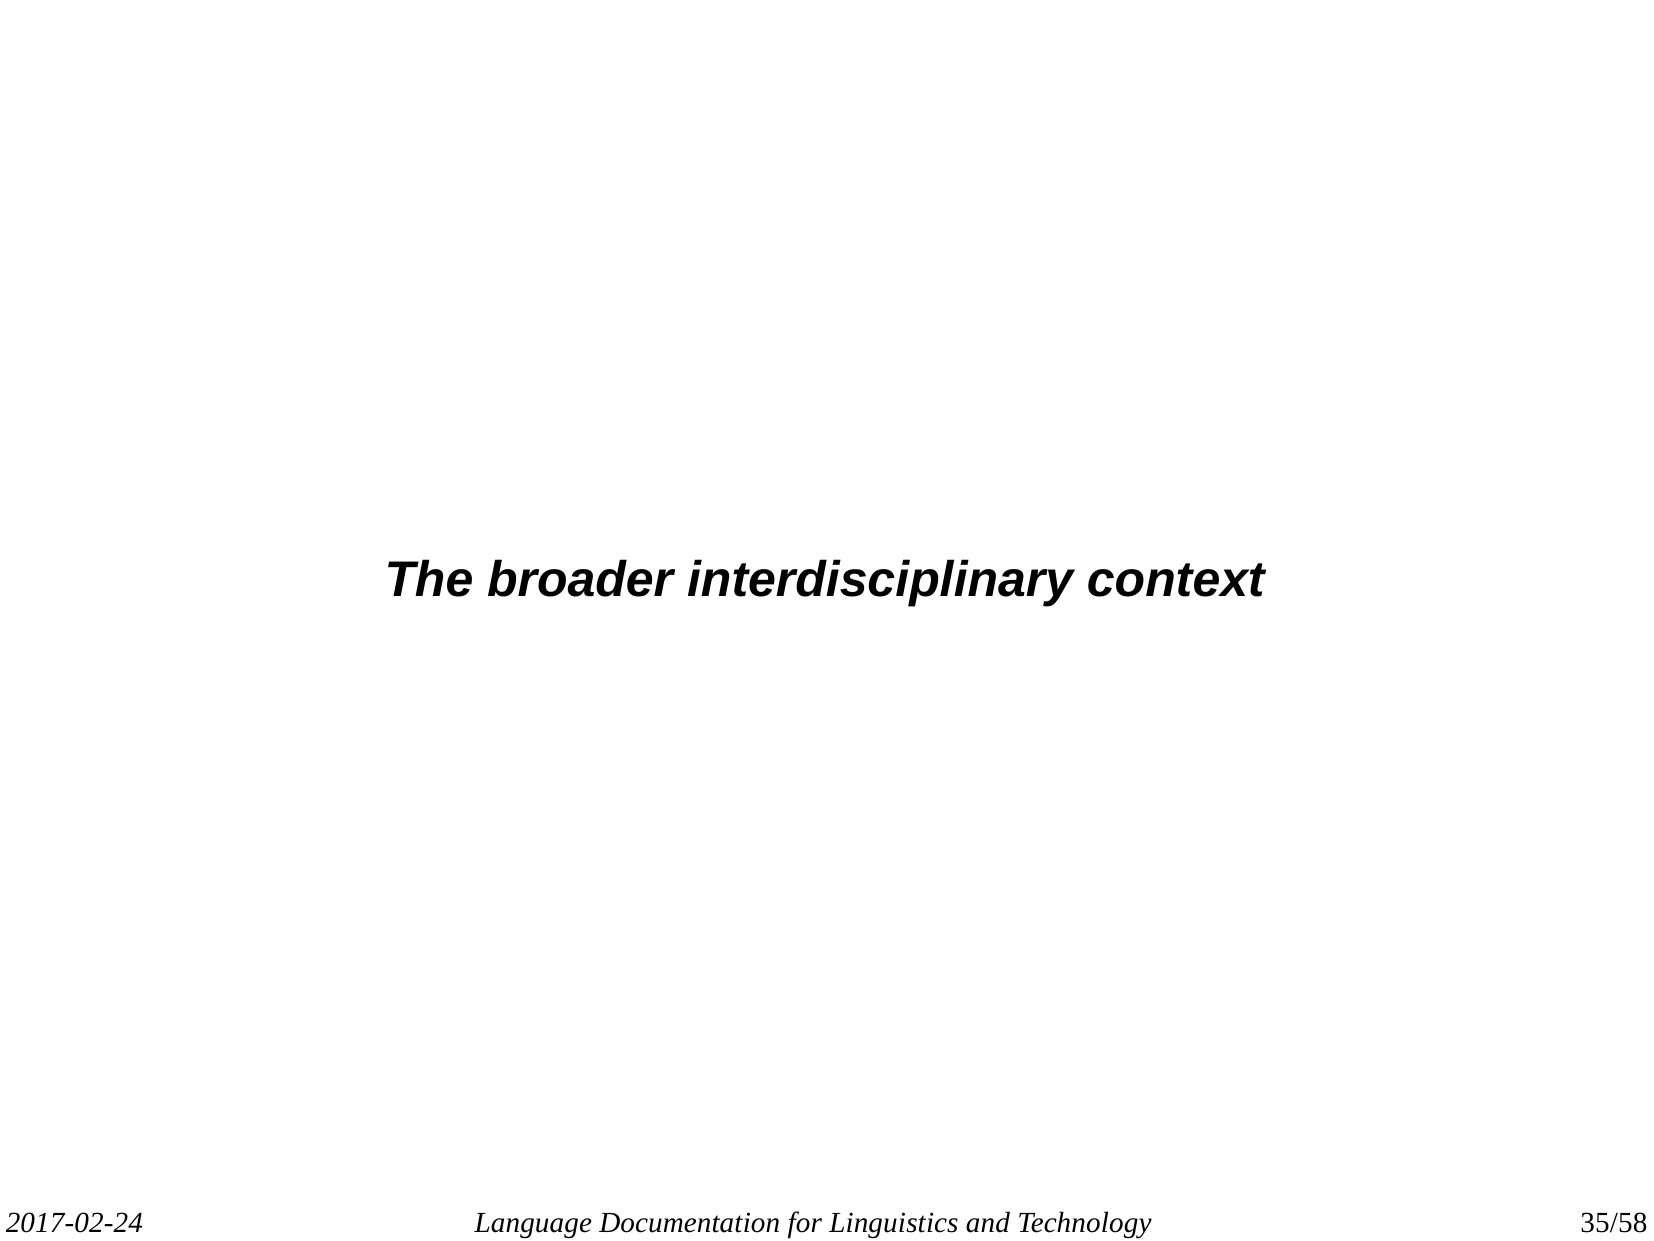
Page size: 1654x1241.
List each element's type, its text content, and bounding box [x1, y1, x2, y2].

title The broader interdisciplinary context [0, 527, 1654, 631]
